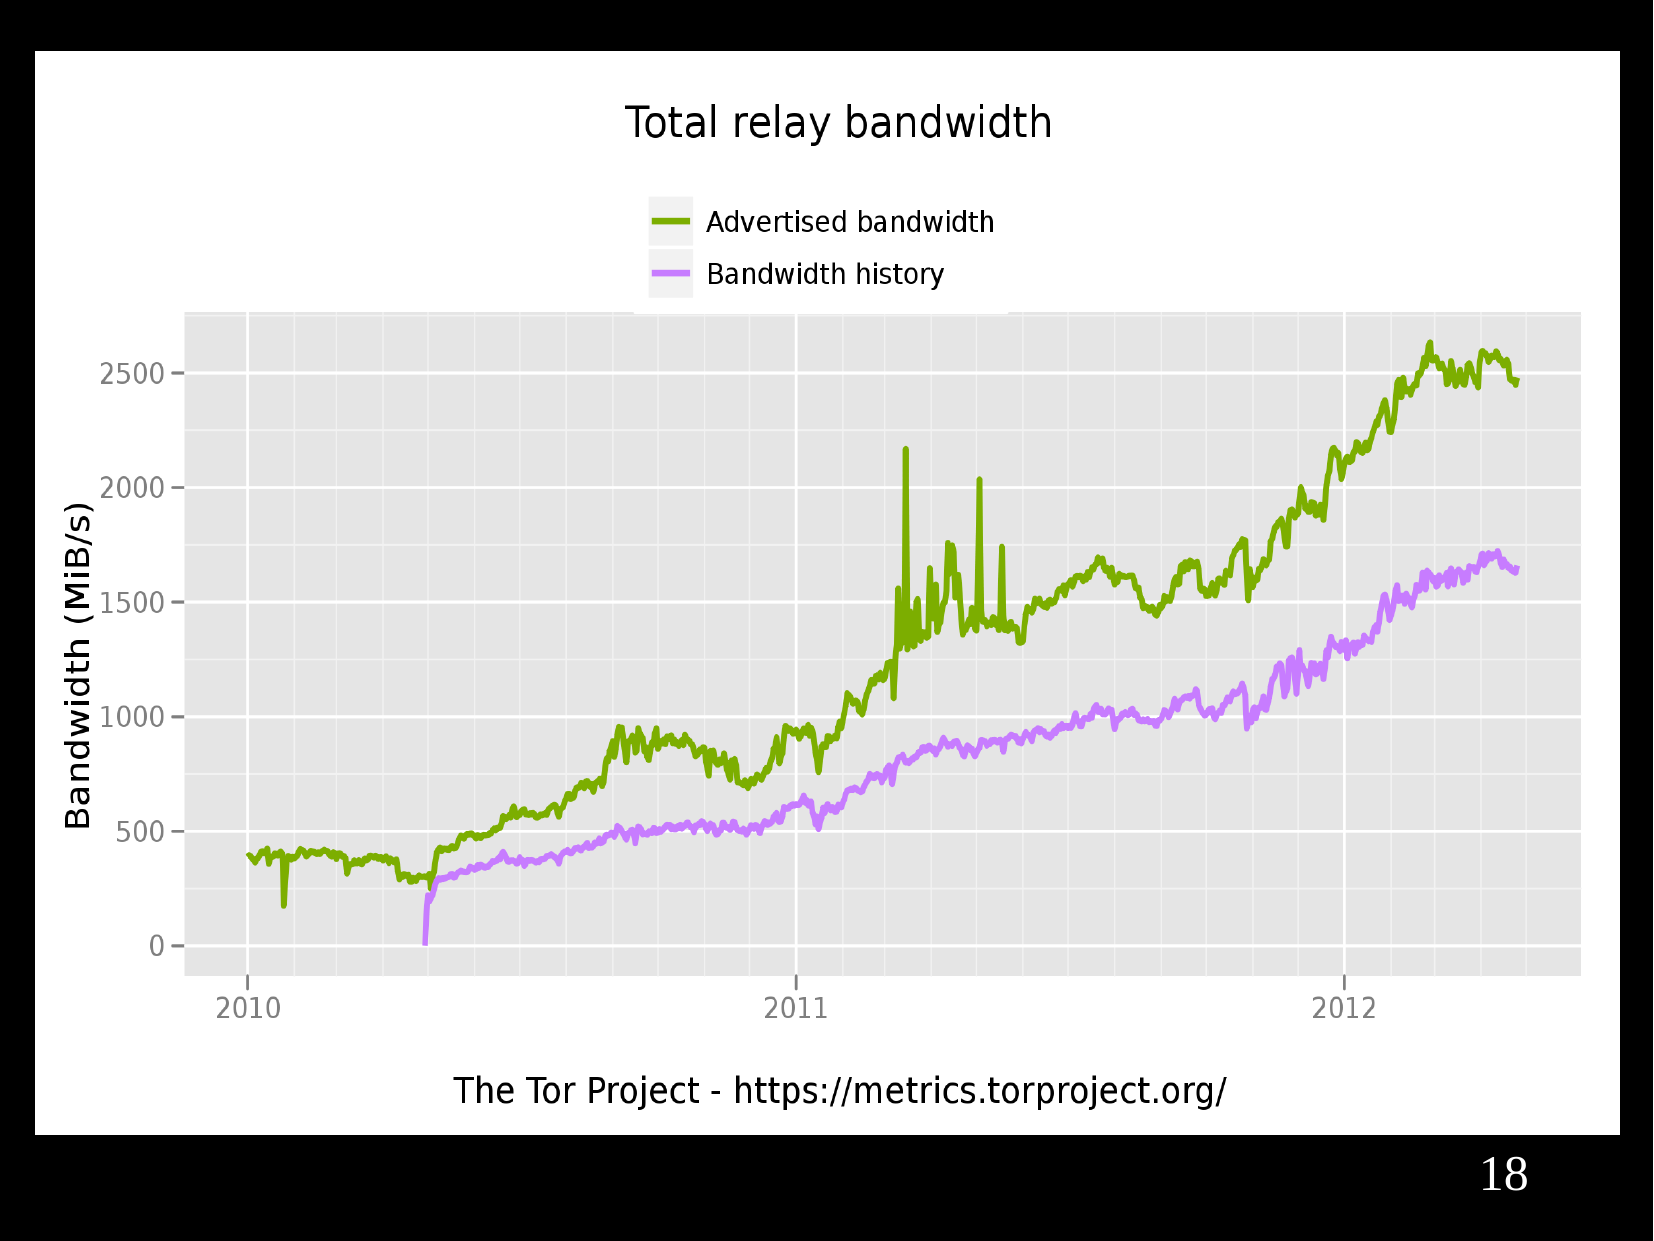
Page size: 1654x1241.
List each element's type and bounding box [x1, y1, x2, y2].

picture [35, 51, 1620, 1135]
